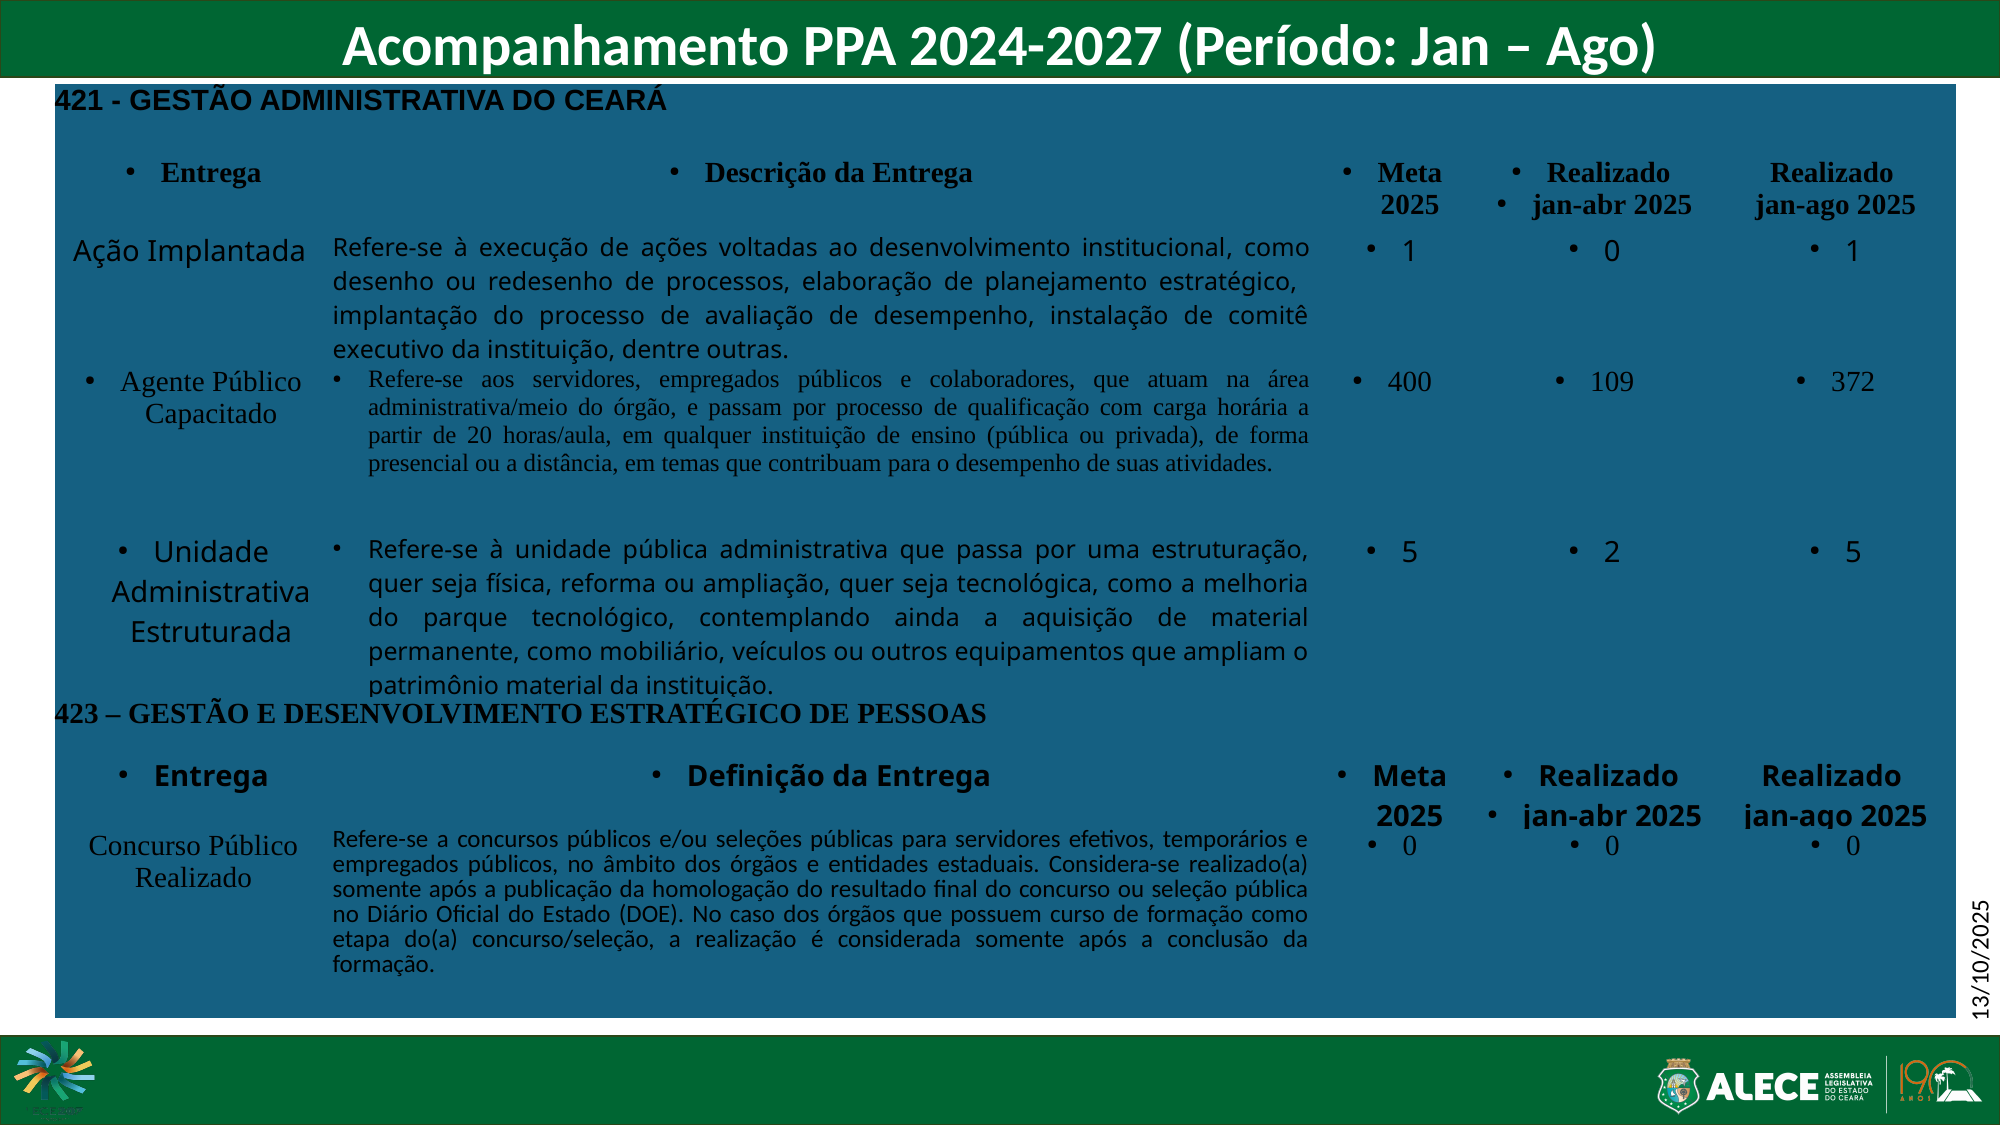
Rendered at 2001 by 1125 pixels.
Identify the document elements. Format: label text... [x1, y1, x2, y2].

table_cell Concurso Público Realizado [55, 829, 333, 1018]
text_box [0, 1036, 1625, 1125]
table_cell Definição da Entrega [333, 755, 1310, 829]
table_cell 0 [1715, 829, 1956, 1018]
table_cell Meta 2025 [1310, 156, 1474, 230]
text_box Acompanhamento PPA 2024-2027 (Período: Jan – Ago) [0, 0, 2000, 77]
text_box 13/10/2025 [1956, 883, 2000, 1037]
table_cell Ação Implantada [55, 230, 333, 366]
table_cell Refere-se à unidade pública administrativa que passa por uma estruturação, quer seja física, reforma ou ampliação, quer seja tecnológica, como a melhoria do parque tecnológico, contemplando ainda a aquisição de material permanente, como mobiliário, veículos ou outros equipamentos que ampliam o patrimônio material da instituição. [333, 531, 1310, 697]
table_cell Realizado jan-ago 2025 [1715, 156, 1956, 230]
table_cell Refere-se à execução de ações voltadas ao desenvolvimento institucional, como desenho ou redesenho de processos, elaboração de planejamento estratégico, implantação do processo de avaliação de desempenho, instalação de comitê executivo da instituição, dentre outras. [333, 230, 1310, 366]
table_cell 109 [1474, 366, 1715, 531]
table_cell Realizado jan-abr 2025 [1474, 755, 1715, 829]
table_cell 0 [1310, 829, 1474, 1018]
table_cell Refere-se aos servidores, empregados públicos e colaboradores, que atuam na área administrativa/meio do órgão, e passam por processo de qualificação com carga horária a partir de 20 horas/aula, em qualquer instituição de ensino (pública ou privada), de forma presencial ou a distância, em temas que contribuam para o desempenho de suas atividades. [333, 366, 1310, 531]
table_cell 400 [1310, 366, 1474, 531]
table_header 421 - GESTÃO ADMINISTRATIVA DO CEARÁ [55, 84, 1956, 156]
table_cell Entrega [55, 755, 333, 829]
table_cell 372 [1715, 366, 1956, 531]
table_cell 5 [1715, 531, 1956, 697]
table_cell Realizado jan-ago 2025 [1715, 755, 1956, 829]
table_cell Entrega [55, 156, 333, 230]
table_cell 0 [1474, 829, 1715, 1018]
table_cell 2 [1474, 531, 1715, 697]
table_cell Meta 2025 [1310, 755, 1474, 829]
table_cell 1 [1715, 230, 1956, 366]
table_cell Unidade Administrativa Estruturada [55, 531, 333, 697]
table_cell 423 – GESTÃO E DESENVOLVIMENTO ESTRATÉGICO DE PESSOAS [55, 697, 1956, 755]
table_cell Descrição da Entrega [333, 156, 1310, 230]
picture [1625, 1018, 2000, 1125]
table_cell Refere-se a concursos públicos e/ou seleções públicas para servidores efetivos, temporários e empregados públicos, no âmbito dos órgãos e entidades estaduais. Considera-se realizado(a) somente após a publicação da homologação do resultado final do concurso ou seleção pública no Diário Oficial do Estado (DOE). No caso dos órgãos que possuem curso de formação como etapa do(a) concurso/seleção, a realização é considerada somente após a conclusão da formação. [333, 829, 1310, 1018]
table_cell Agente Público Capacitado [55, 366, 333, 531]
table_cell Realizado jan-abr 2025 [1474, 156, 1715, 230]
table_cell 1 [1310, 230, 1474, 366]
table_cell 5 [1310, 531, 1474, 697]
table_cell 0 [1474, 230, 1715, 366]
